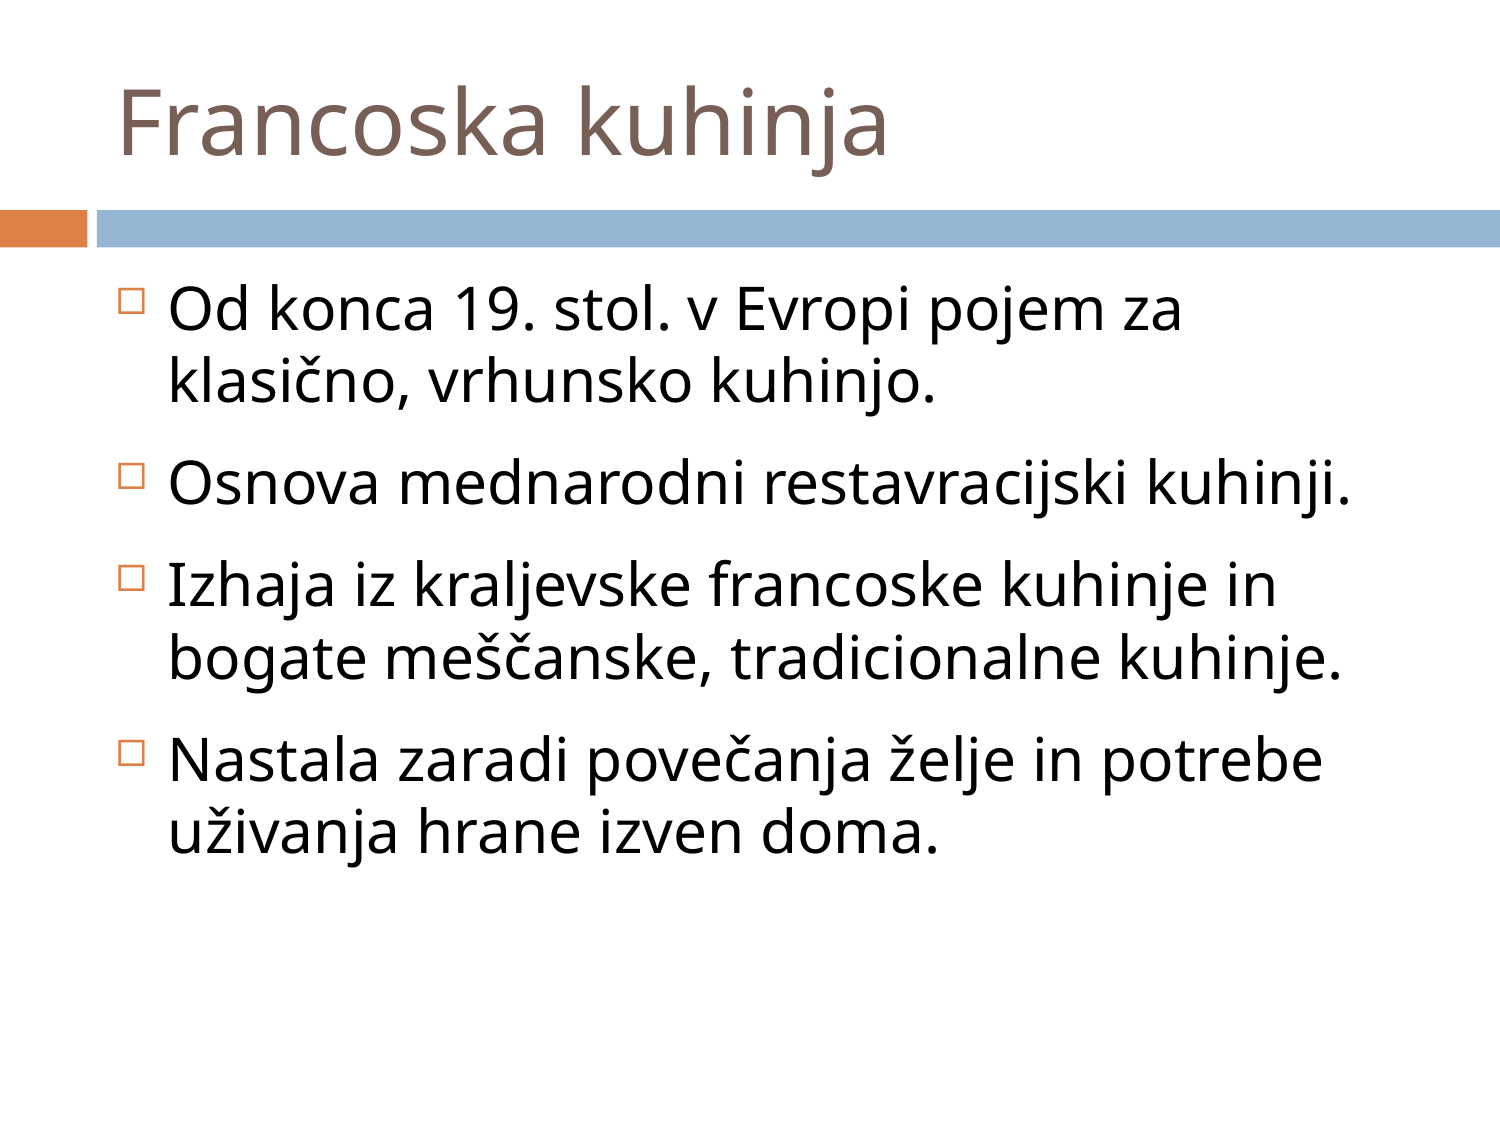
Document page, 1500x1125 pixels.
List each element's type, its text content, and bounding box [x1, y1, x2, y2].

list Od konca 19. stol. v Evropi pojem za klasično, vrhunsko kuhinjo. Osnova mednarodni restavracijski kuhinji. Izhaja iz kraljevske francoske kuhinje in bogate meščanske, tradicionalne kuhinje. Nastala zaradi povečanja želje in potrebe uživanja hrane izven doma. [100, 262, 1438, 1000]
title Francoska kuhinja [100, 37, 1438, 200]
